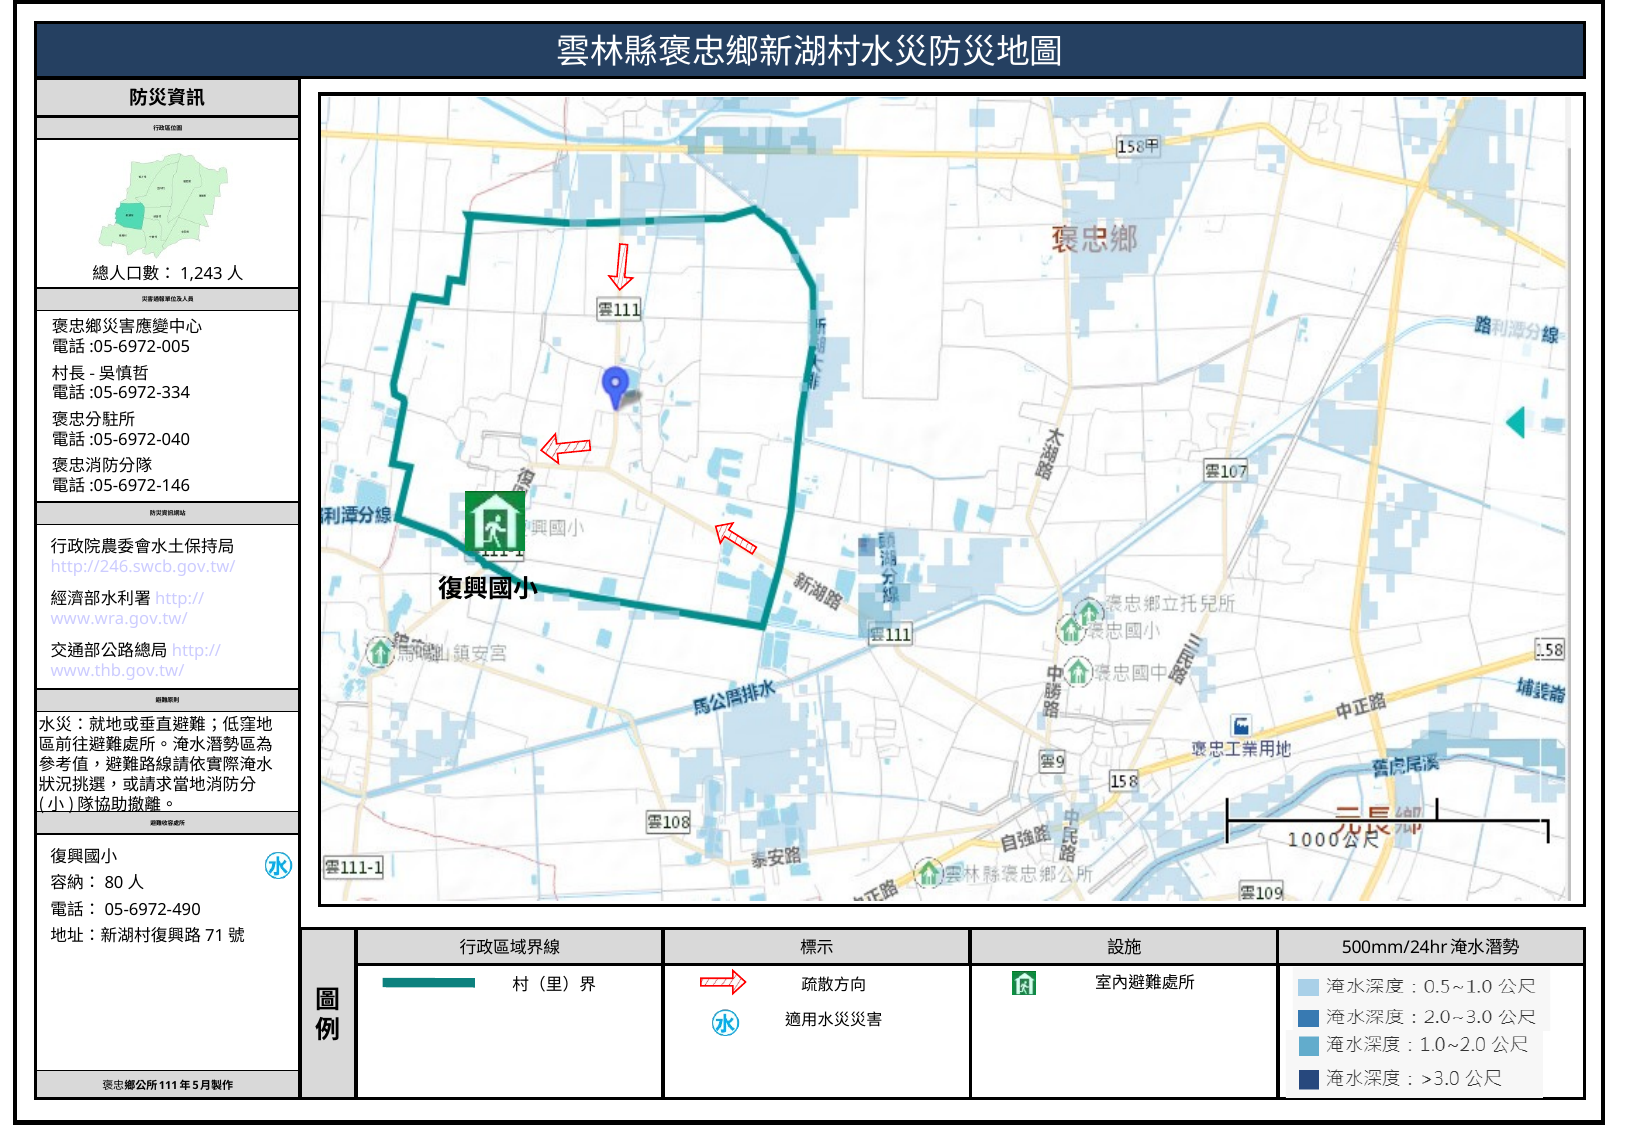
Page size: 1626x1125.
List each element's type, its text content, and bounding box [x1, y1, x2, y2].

text_box 疏散方向 [695, 966, 974, 1000]
text_box 圖例 [302, 930, 356, 1097]
picture [68, 148, 258, 264]
text_box 褒忠鄉公所111年5月製作 [37, 1070, 298, 1097]
text_box 行政區域界線 [356, 930, 664, 965]
text_box 復興國小 [423, 564, 566, 611]
text_box [541, 433, 591, 464]
text_box 村（里）界 [414, 966, 695, 1002]
text_box 褒忠鄉災害應變中心 電話:05-6972-005 村長-吳慎哲 電話:05-6972-334 褒忠分駐所 電話:05-6972-040 褒忠消防分隊 電話:05-6972-146 [37, 308, 301, 503]
text_box 行政院農委會水土保持局http://246.swcb.gov.tw/ 經濟部水利署http://www.wra.gov.tw/ 交通部公路總局http://www.thb.gov.tw/ [35, 527, 303, 688]
text_box 防災資訊網站 [37, 503, 298, 525]
text_box 水災：就地或垂直避難；低窪地區前往避難處所。淹水潛勢區為參考值，避難路線請依實際淹水狀況挑選，或請求當地消防分(小)隊協助撤離。 [23, 706, 301, 822]
text_box 設施 [970, 928, 1277, 965]
text_box 復興國小 容納：80人 電話：05-6972-490 地址：新湖村復興路71號 [35, 838, 299, 953]
text_box [700, 970, 746, 994]
text_box 災害通報單位及人員 [37, 287, 298, 308]
text_box [609, 244, 633, 290]
text_box 標示 [664, 930, 970, 965]
text_box 適用水災災害 [694, 1000, 974, 1036]
picture [263, 850, 293, 880]
text_box 行政區位圖 [37, 116, 298, 140]
text_box 500mm/24hr淹水潛勢 [1277, 928, 1585, 965]
text_box 防災資訊 [37, 80, 298, 116]
text_box [715, 523, 757, 554]
text_box 總人口數：1,243人 [68, 255, 268, 291]
text_box 雲林縣褒忠鄉新湖村水災防災地圖 [35, 22, 1585, 78]
picture [710, 1008, 740, 1037]
text_box 避難原則 [37, 689, 298, 706]
text_box 室內避難處所 [994, 965, 1297, 1001]
text_box 避難收容處所 [37, 822, 298, 835]
picture [1285, 967, 1551, 1098]
picture [321, 97, 1571, 901]
